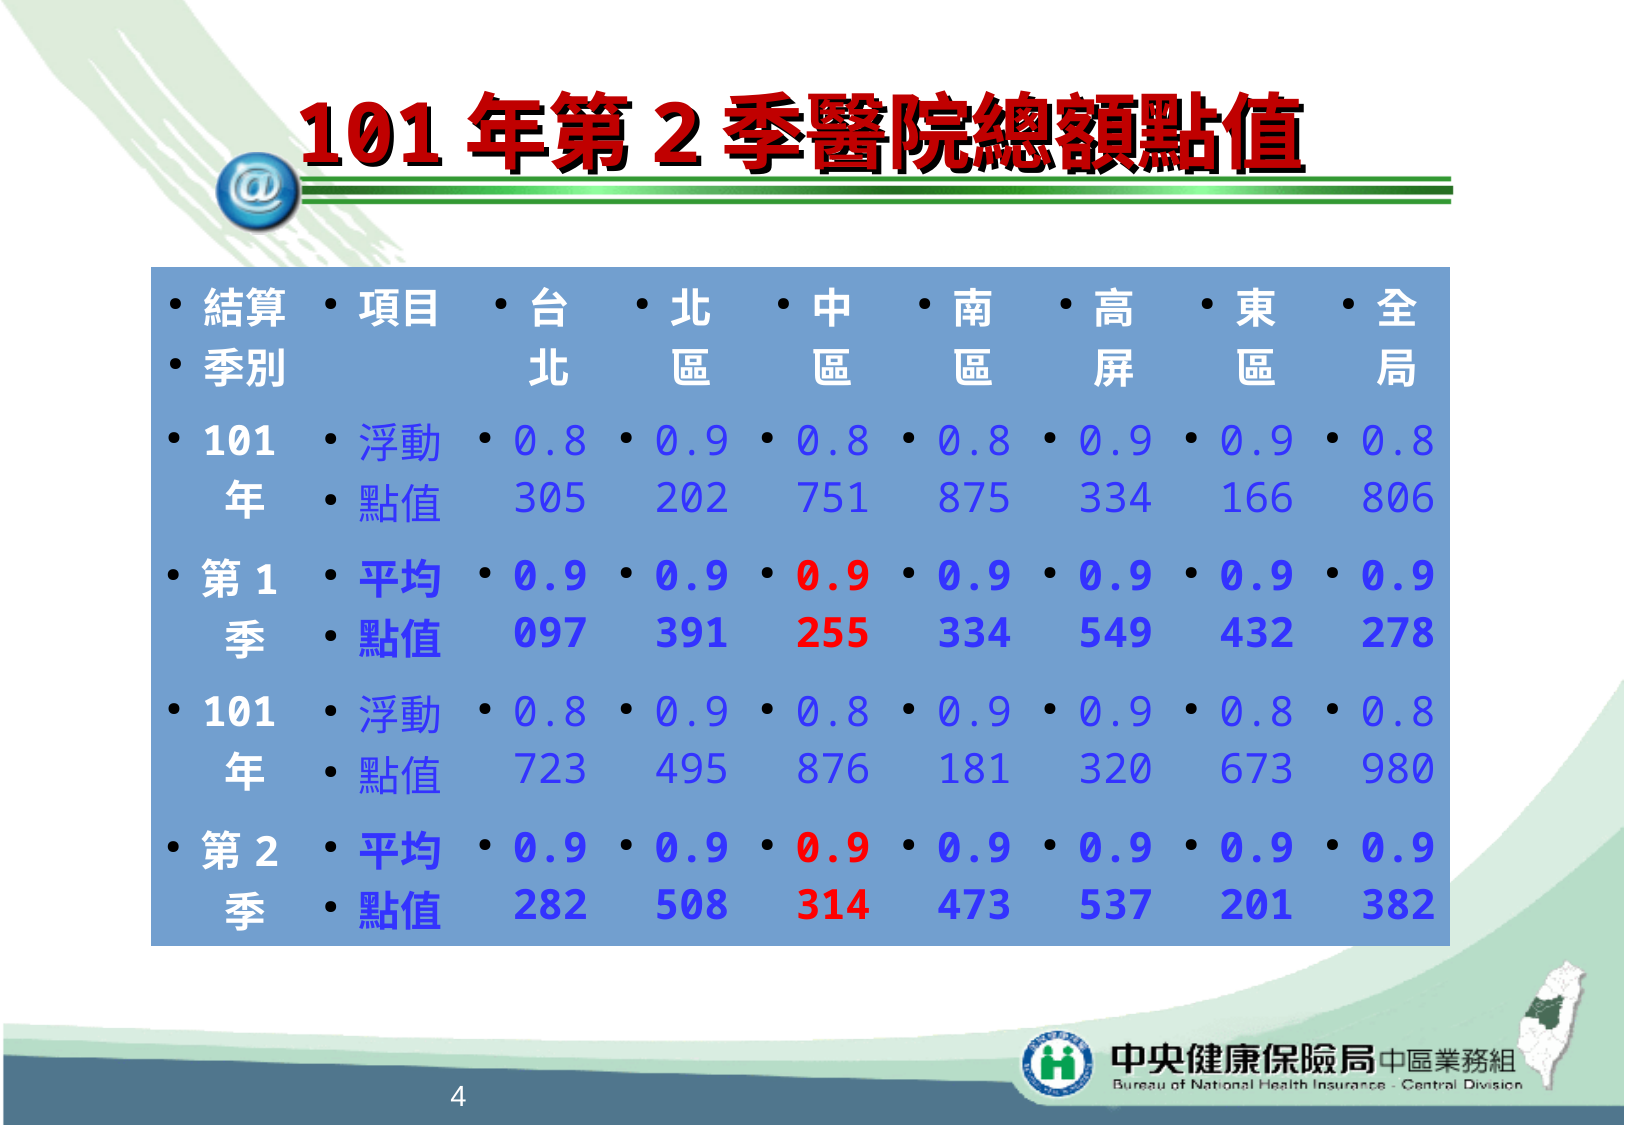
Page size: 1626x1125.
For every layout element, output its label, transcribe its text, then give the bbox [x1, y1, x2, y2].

table_cell 0.8876 [744, 675, 885, 810]
table_cell 平均 點值 [304, 810, 461, 946]
table_cell 平均 點值 [304, 539, 461, 675]
table_cell 0.8806 [1309, 403, 1450, 539]
table_header 全局 [1309, 267, 1450, 403]
table_cell 0.9166 [1168, 403, 1309, 539]
table_cell 0.9314 [744, 810, 885, 946]
title 101年第2季醫院總額點值 [234, 35, 1625, 223]
table_header 北區 [603, 267, 744, 403]
table_cell 浮動 點值 [304, 675, 461, 810]
table_cell 0.9278 [1309, 539, 1450, 675]
table_cell 0.9549 [1026, 539, 1168, 675]
table_cell 0.9334 [1026, 403, 1168, 539]
table_cell 0.9181 [885, 675, 1026, 810]
table_header 高屏 [1026, 267, 1168, 403]
table_cell 0.9537 [1026, 810, 1168, 946]
table_cell 101年 [151, 403, 304, 539]
table_cell 0.8875 [885, 403, 1026, 539]
table_cell 0.9334 [885, 539, 1026, 675]
table_header 項目 [304, 267, 461, 403]
table_cell 0.9508 [603, 810, 744, 946]
table_header 東區 [1168, 267, 1309, 403]
table_cell 第1季 [151, 539, 304, 675]
table_cell 0.9432 [1168, 539, 1309, 675]
table_cell 0.9382 [1309, 810, 1450, 946]
table_cell 浮動 點值 [304, 403, 461, 539]
table_cell 0.9282 [461, 810, 603, 946]
table_cell 0.9391 [603, 539, 744, 675]
table_header 南區 [885, 267, 1026, 403]
table_cell 0.9201 [1168, 810, 1309, 946]
table_cell 0.9255 [744, 539, 885, 675]
table_header 結算 季別 [151, 267, 304, 403]
table_cell 0.9320 [1026, 675, 1168, 810]
table_cell 0.8673 [1168, 675, 1309, 810]
table_cell 0.9495 [603, 675, 744, 810]
table_cell 0.8980 [1309, 675, 1450, 810]
table_cell 0.9202 [603, 403, 744, 539]
table_cell 101年 [151, 675, 304, 810]
table_cell 第2季 [151, 810, 304, 946]
table_cell 0.9097 [461, 539, 603, 675]
table_header 中區 [744, 267, 885, 403]
text_box [435, 1065, 815, 1125]
table_cell 0.9473 [885, 810, 1026, 946]
table_cell 0.8751 [744, 403, 885, 539]
table_cell 0.8305 [461, 403, 603, 539]
table_header 台北 [461, 267, 603, 403]
table_cell 0.8723 [461, 675, 603, 810]
